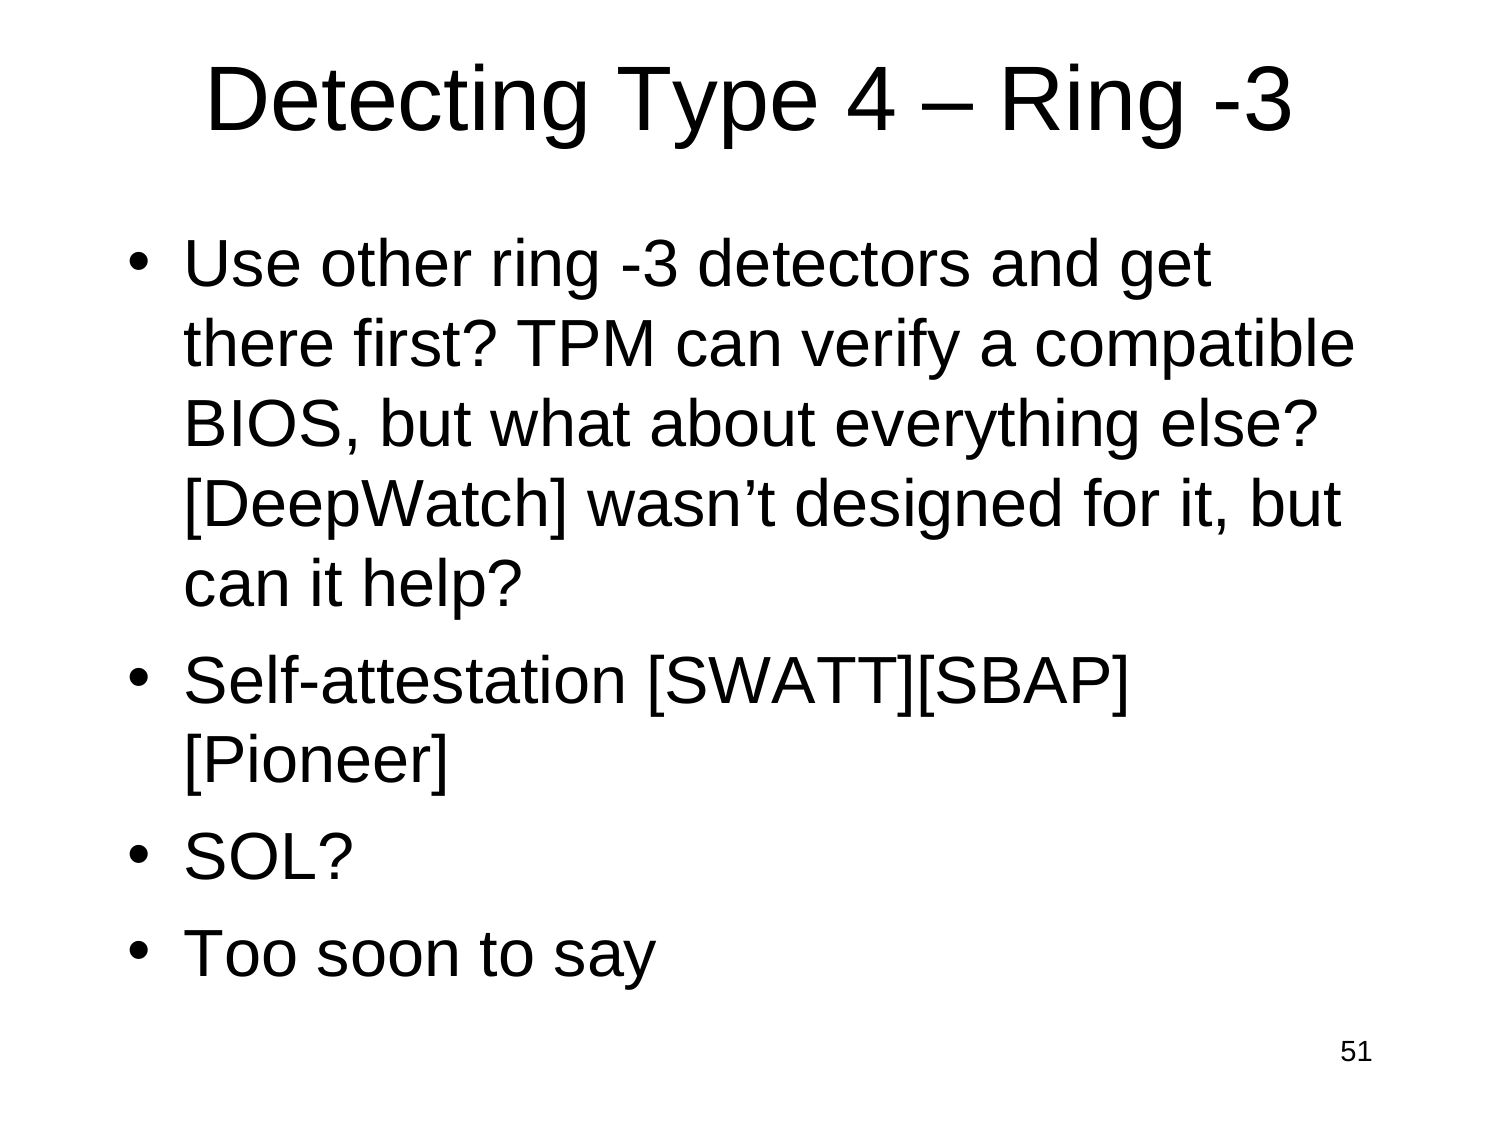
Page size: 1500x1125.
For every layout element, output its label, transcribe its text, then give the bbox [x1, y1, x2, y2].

text_box <number> [1074, 1025, 1388, 1101]
list Use other ring -3 detectors and get there first? TPM can verify a compatible BIOS, but what about everything else? [DeepWatch] wasn’t designed for it, but can it help? Self-attestation [SWATT][SBAP][Pioneer] SOL? Too soon to say [112, 212, 1388, 1094]
title Detecting Type 4 – Ring -3 [0, 0, 1500, 188]
